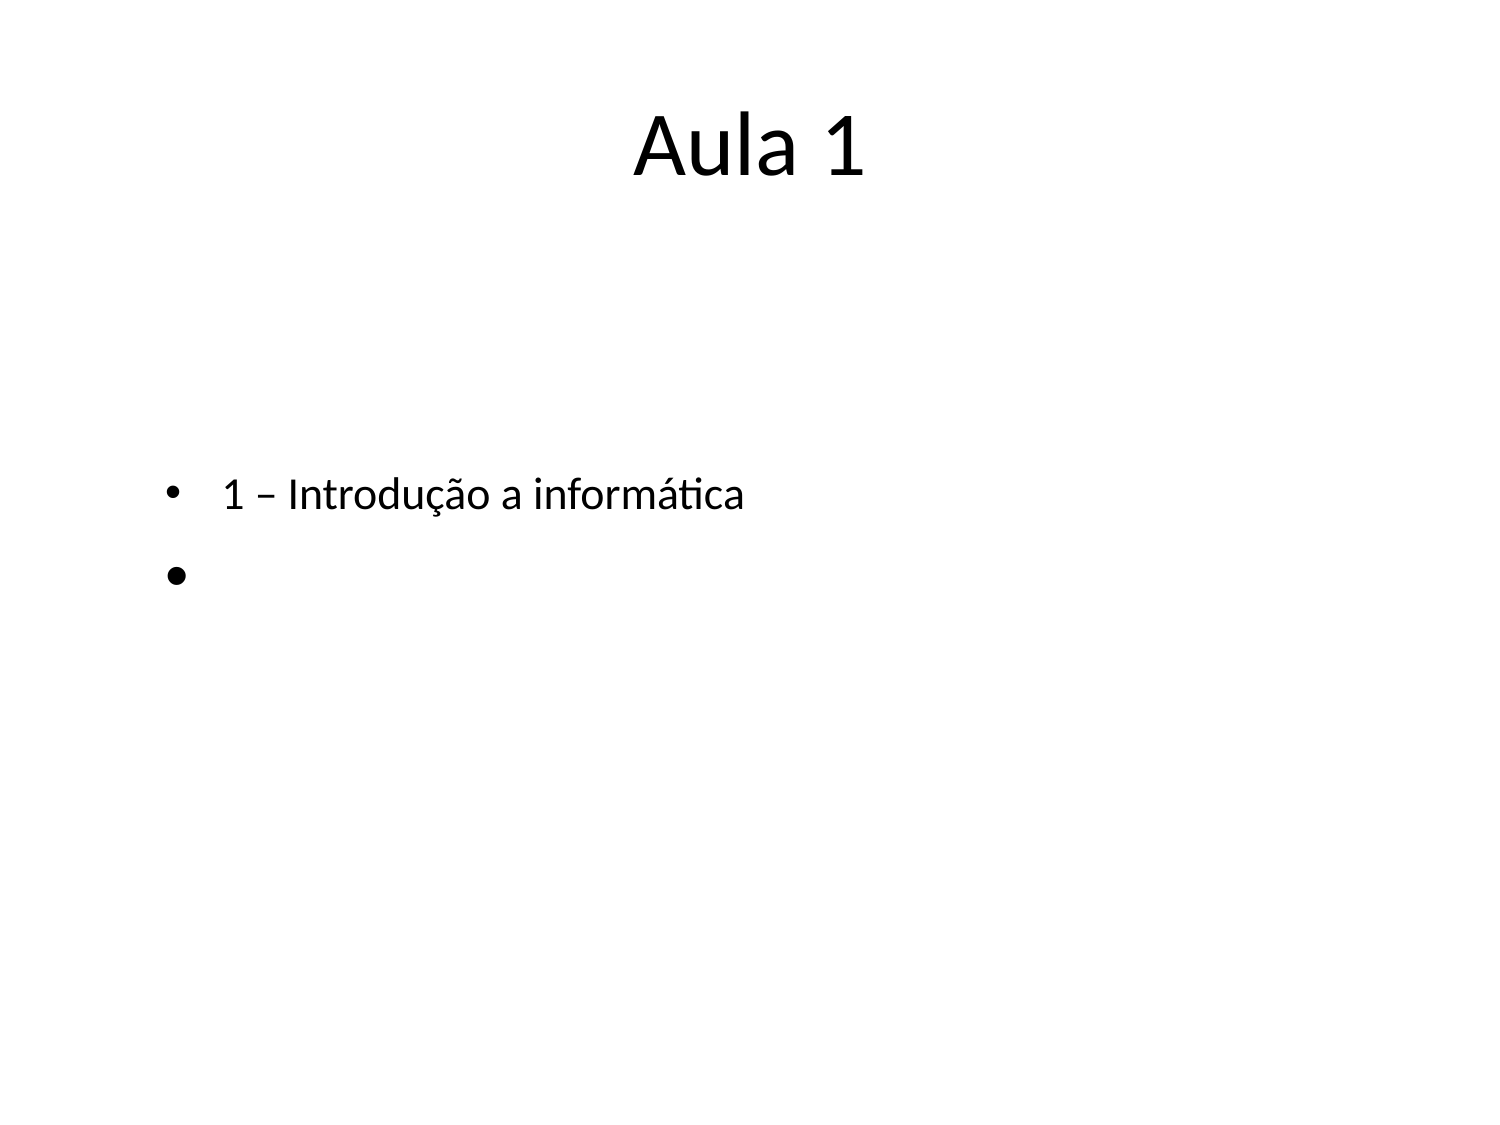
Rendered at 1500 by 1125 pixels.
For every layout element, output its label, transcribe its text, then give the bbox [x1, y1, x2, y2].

title Aula 1 [75, 45, 1426, 233]
list 1 – Introdução a informática [150, 456, 1426, 988]
